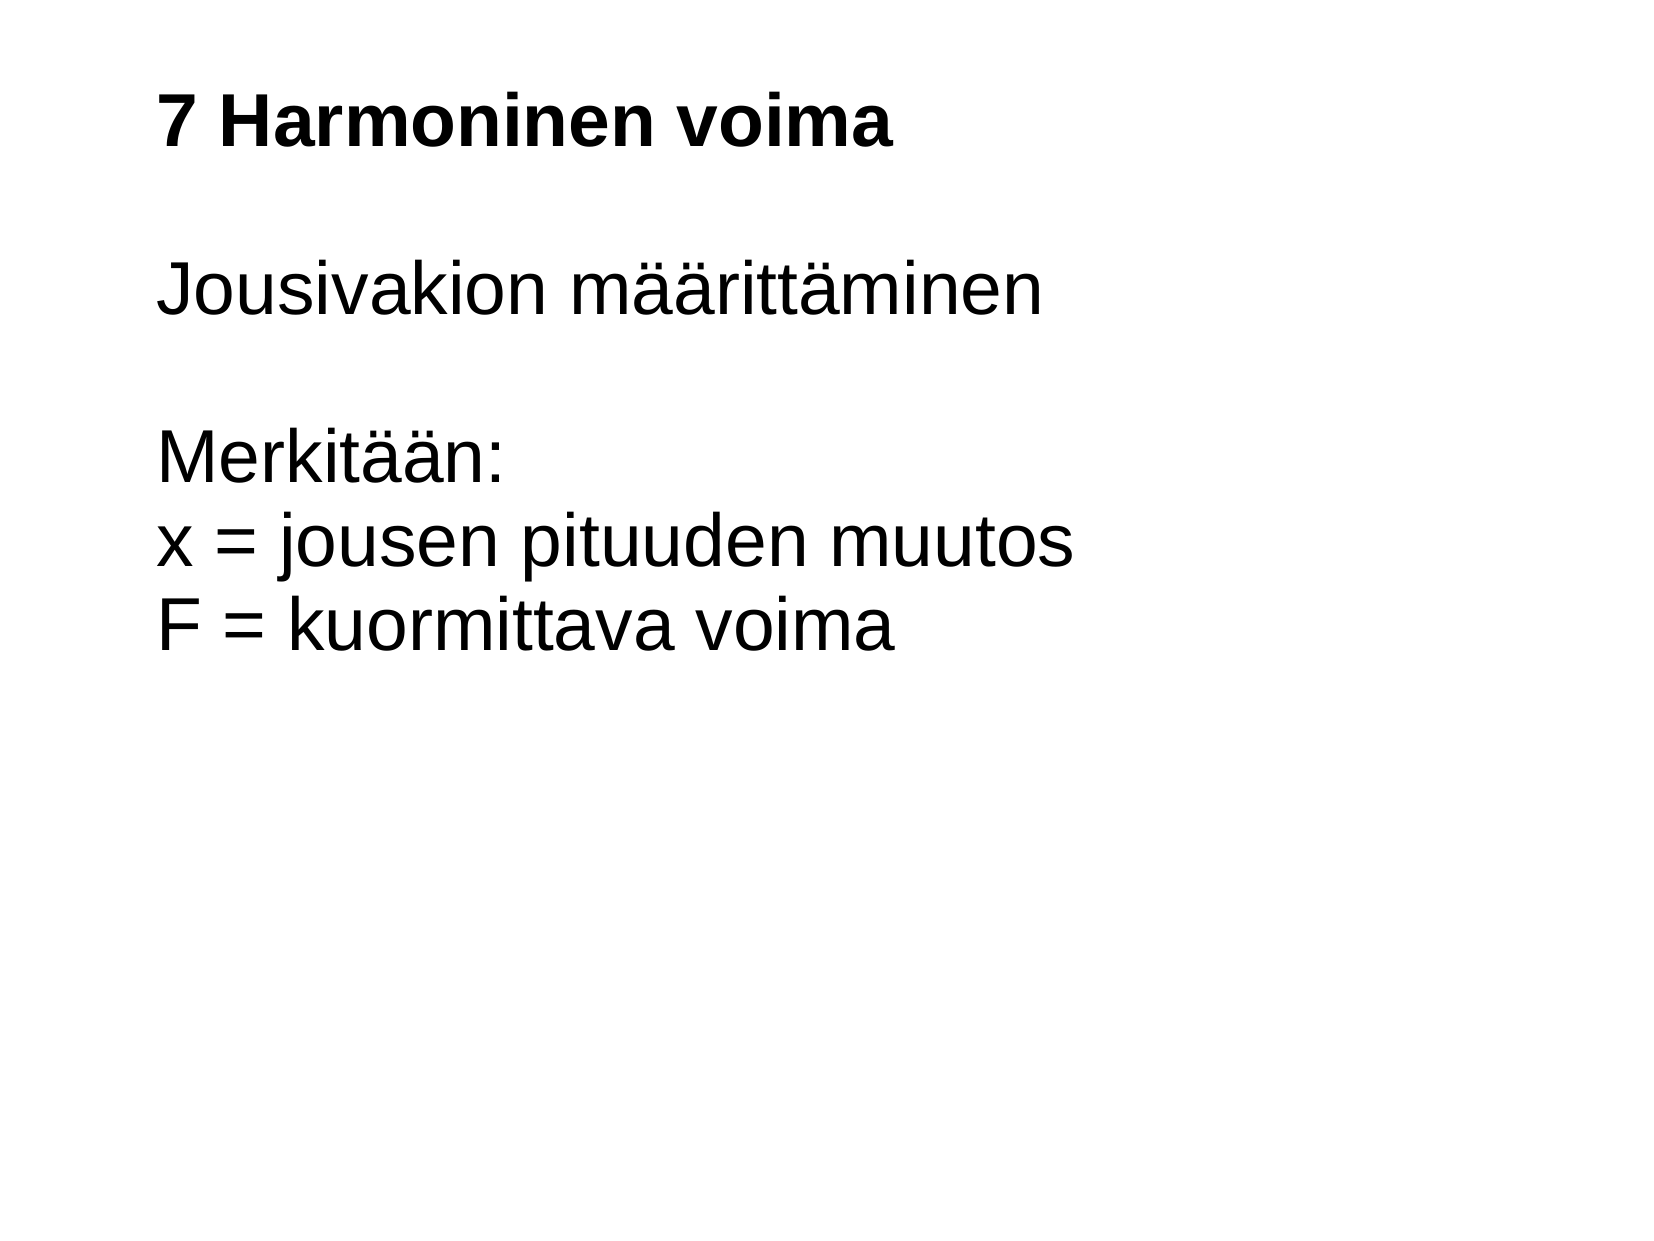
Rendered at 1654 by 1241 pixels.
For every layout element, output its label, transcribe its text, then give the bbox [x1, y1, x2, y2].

text_box 7 Harmoninen voima Jousivakion määrittäminen Merkitään: x = jousen pituuden muutos F = kuormittava voima [141, 70, 1571, 697]
